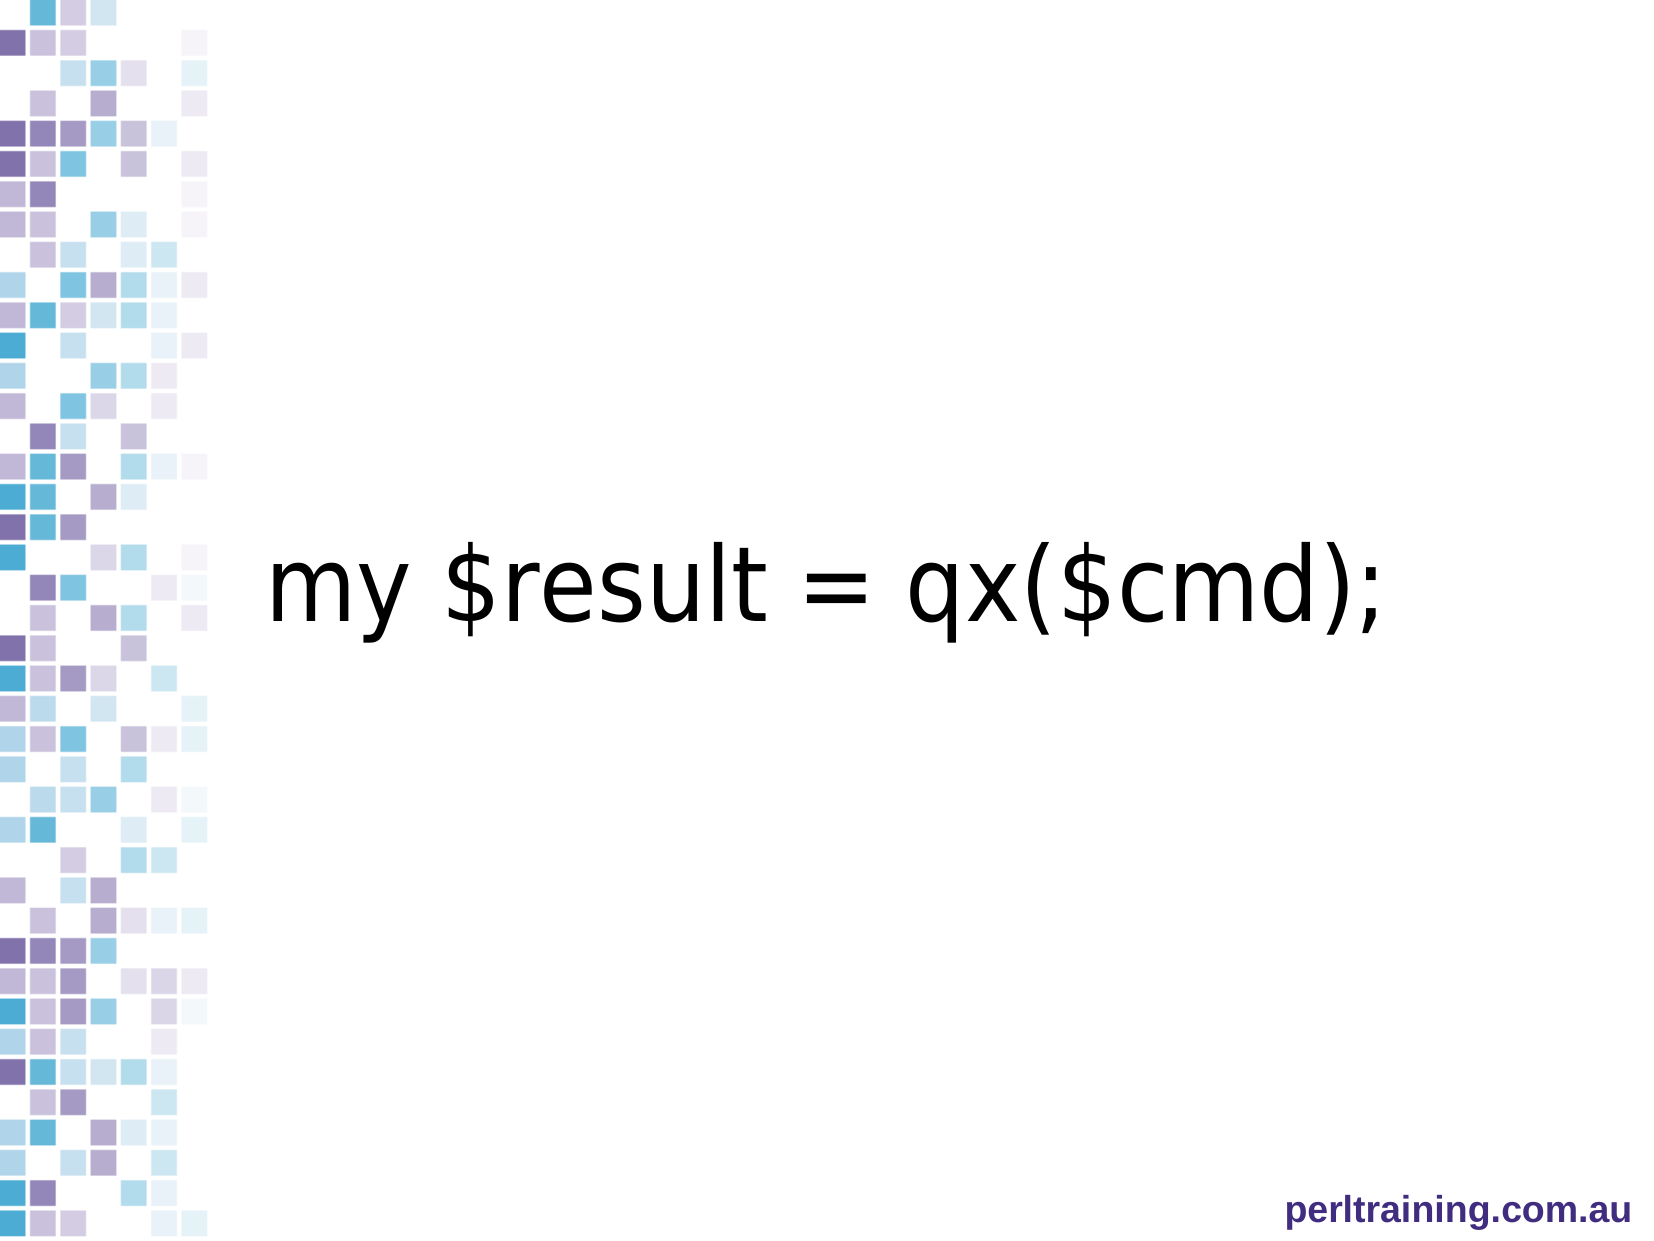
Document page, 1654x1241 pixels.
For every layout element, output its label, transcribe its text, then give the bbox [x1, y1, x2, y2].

title my $result = qx($cmd); [82, 56, 1571, 1115]
picture [0, 0, 212, 1241]
